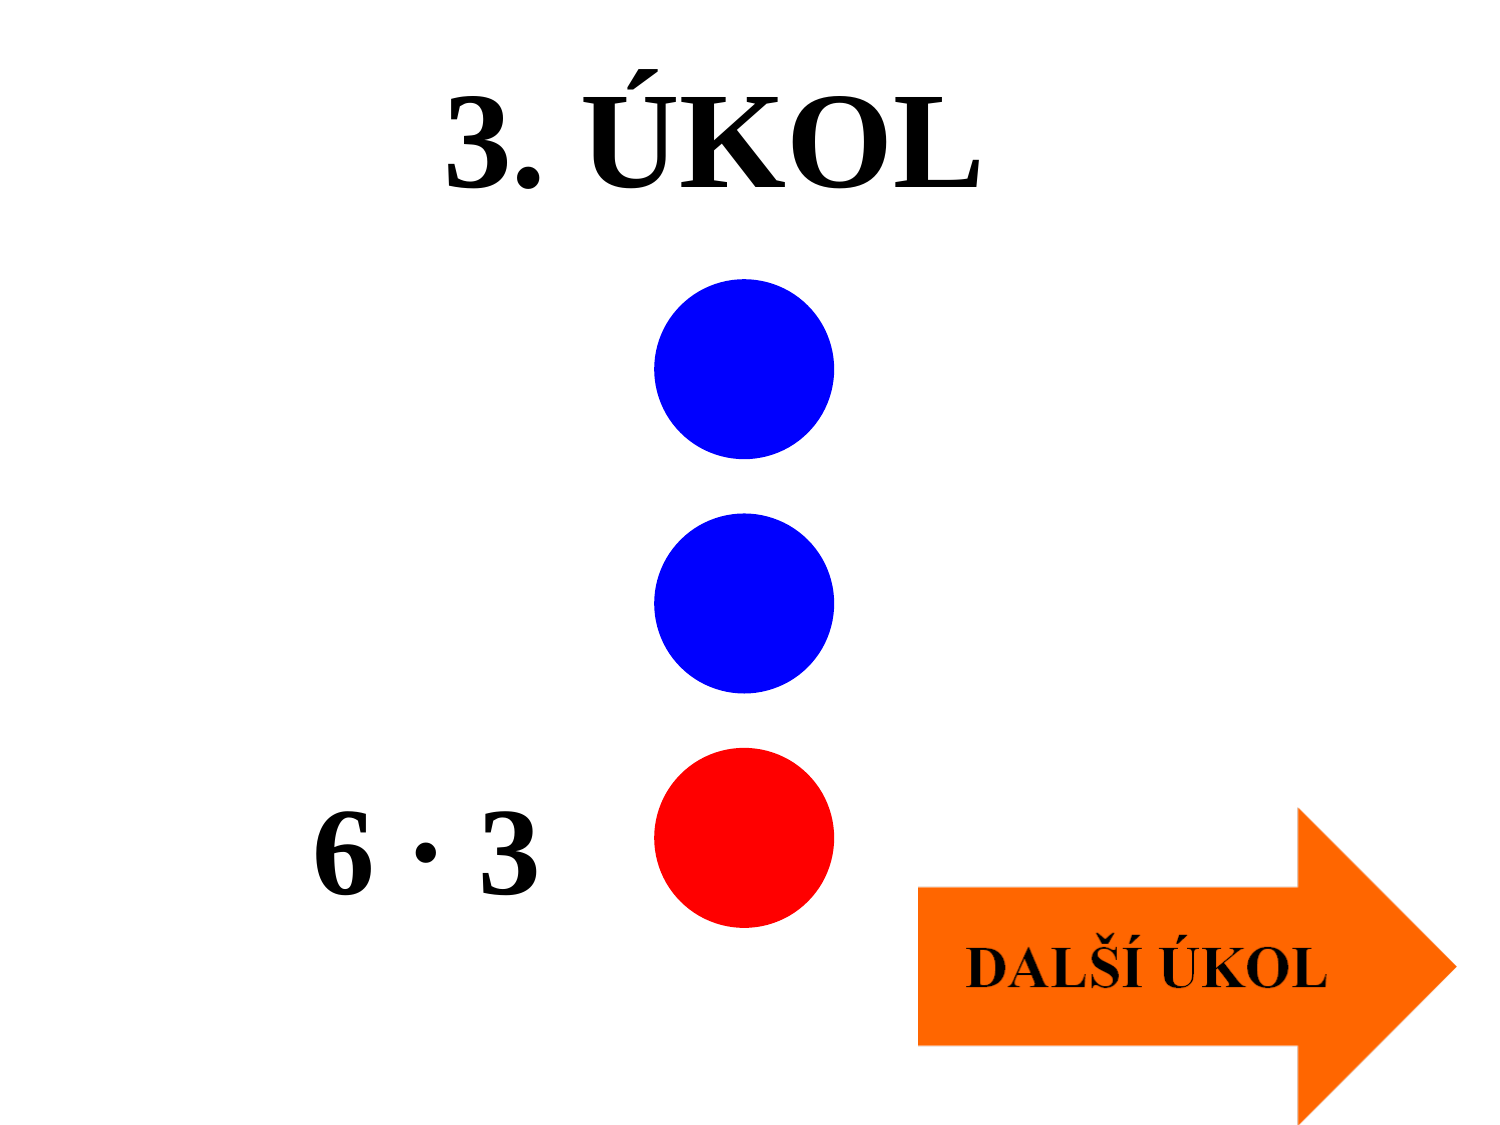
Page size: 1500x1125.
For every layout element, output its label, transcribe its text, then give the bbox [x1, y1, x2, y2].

text_box 3. ÚKOL [360, 42, 1070, 224]
picture [917, 806, 1458, 1125]
text_box [656, 749, 833, 926]
text_box 6 · 3 [265, 761, 588, 928]
text_box [656, 281, 833, 458]
text_box [656, 515, 833, 692]
